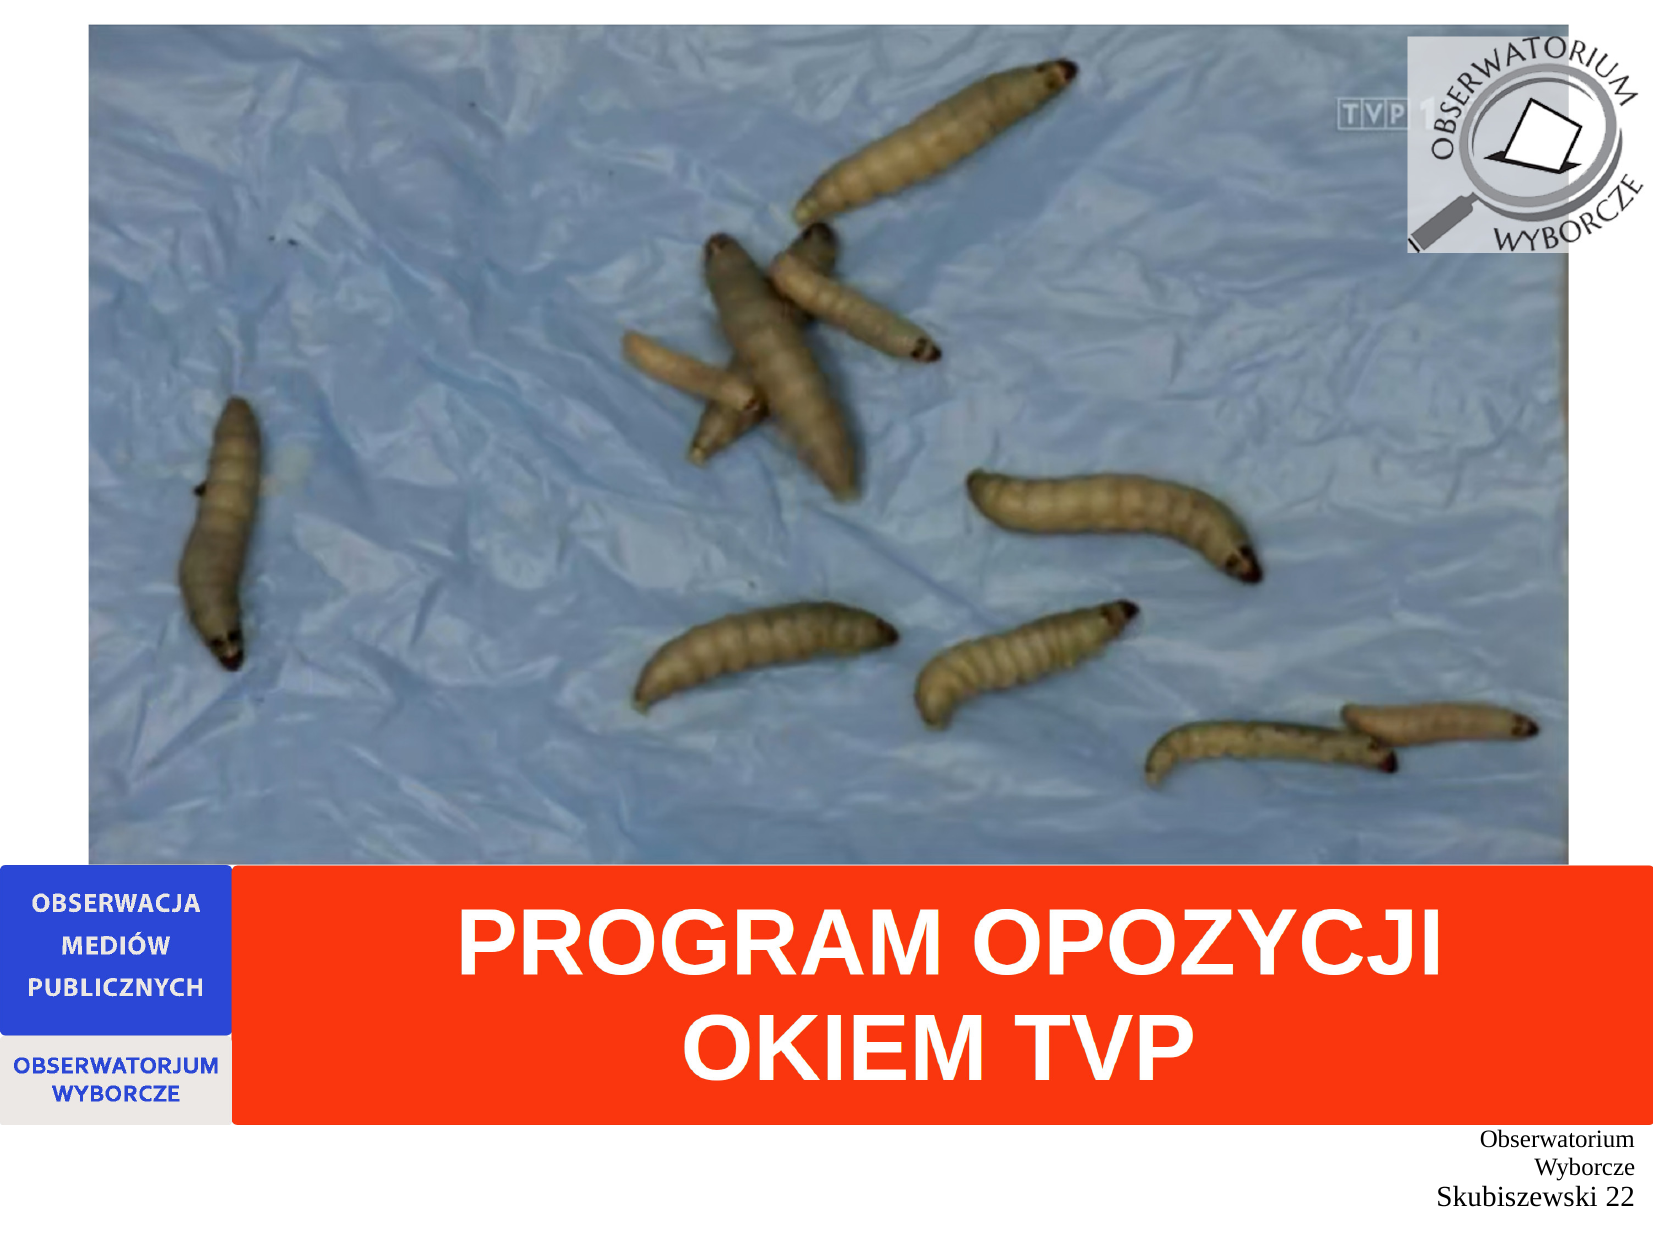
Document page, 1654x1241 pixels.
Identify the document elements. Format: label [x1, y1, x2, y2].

picture [0, 22, 1653, 1126]
